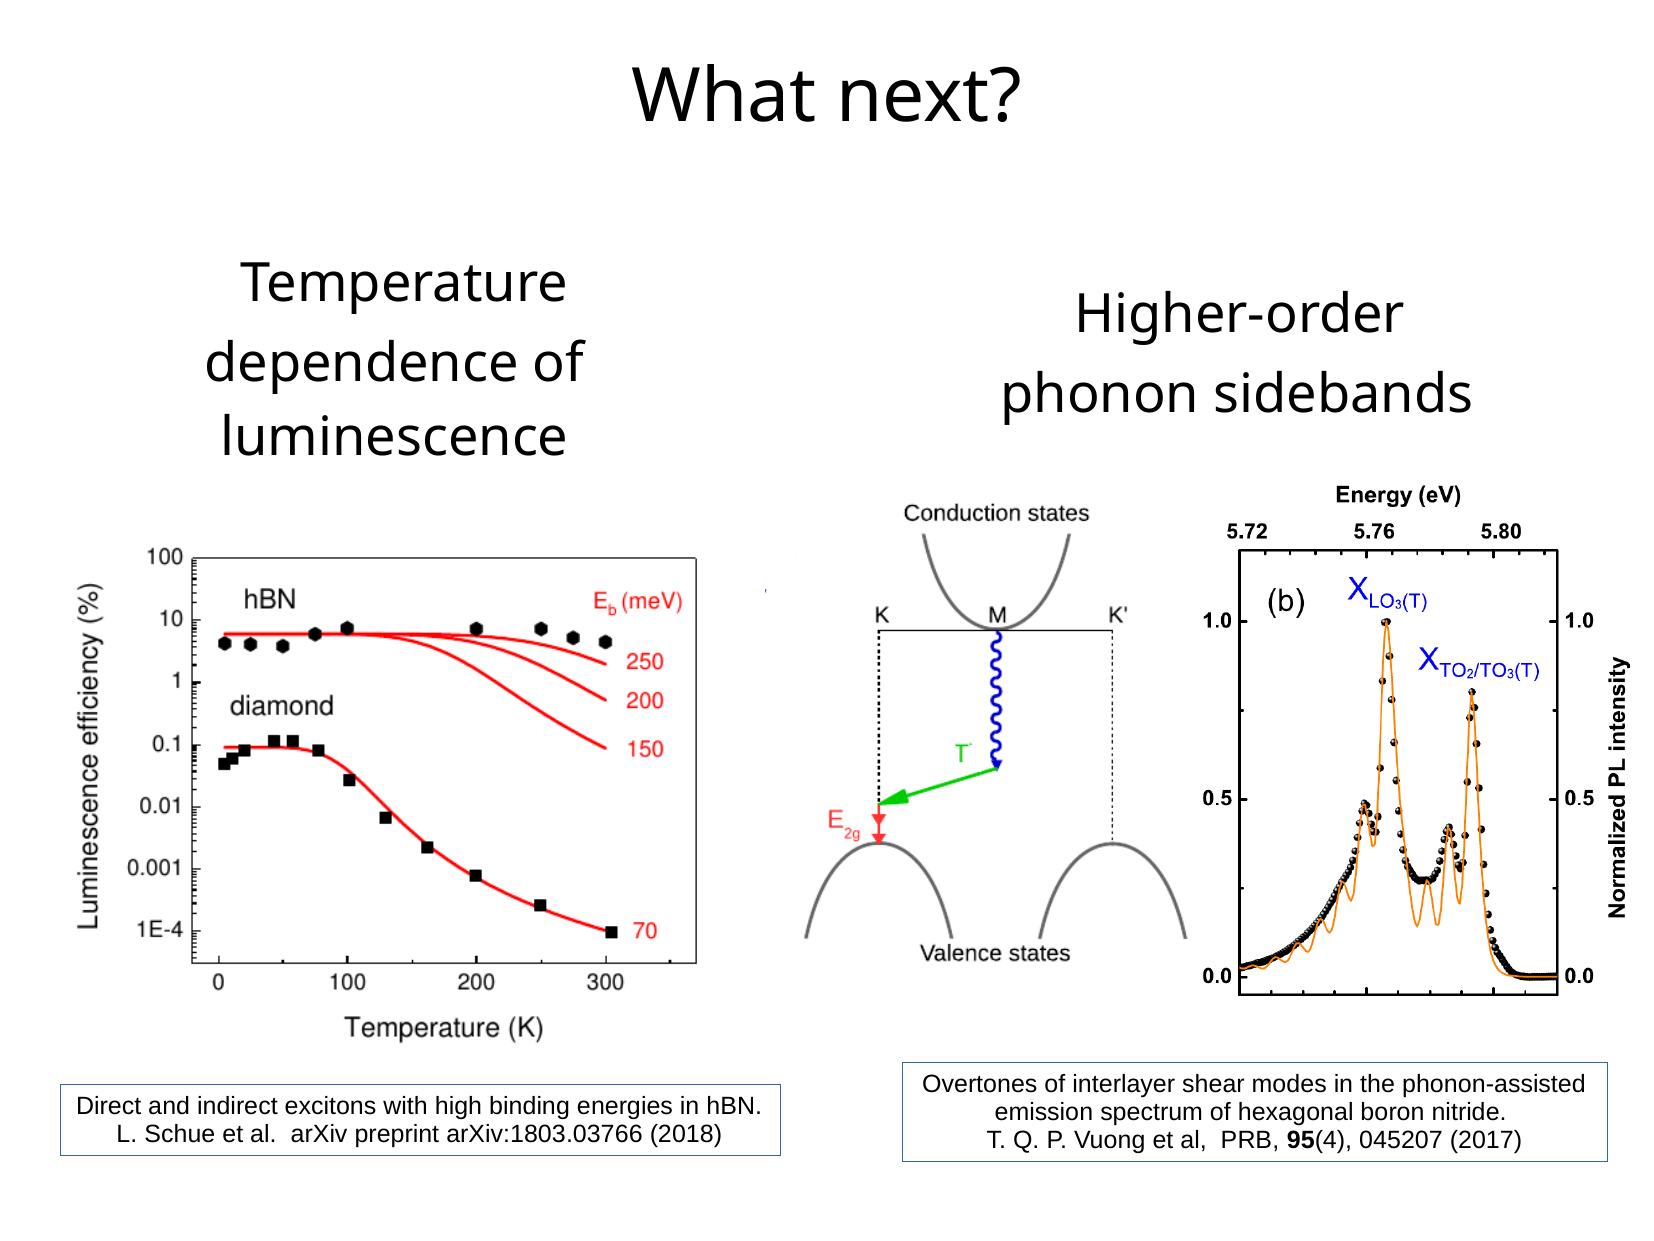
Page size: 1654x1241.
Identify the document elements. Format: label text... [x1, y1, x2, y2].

text_box Higher-order phonon sidebands [932, 249, 1542, 432]
picture [45, 509, 736, 1061]
title What next? [83, 18, 1572, 166]
picture [765, 442, 1651, 1043]
text_box Direct and indirect excitons with high binding energies in hBN. L. Schue et al. arXiv preprint arXiv:1803.03766 (2018) [60, 1084, 781, 1156]
text_box Overtones of interlayer shear modes in the phonon-assisted emission spectrum of hexagonal boron nitride. T. Q. P. Vuong et al, PRB, 95(4), 045207 (2017) [902, 1062, 1608, 1162]
text_box Temperature dependence of luminescence [90, 233, 700, 459]
